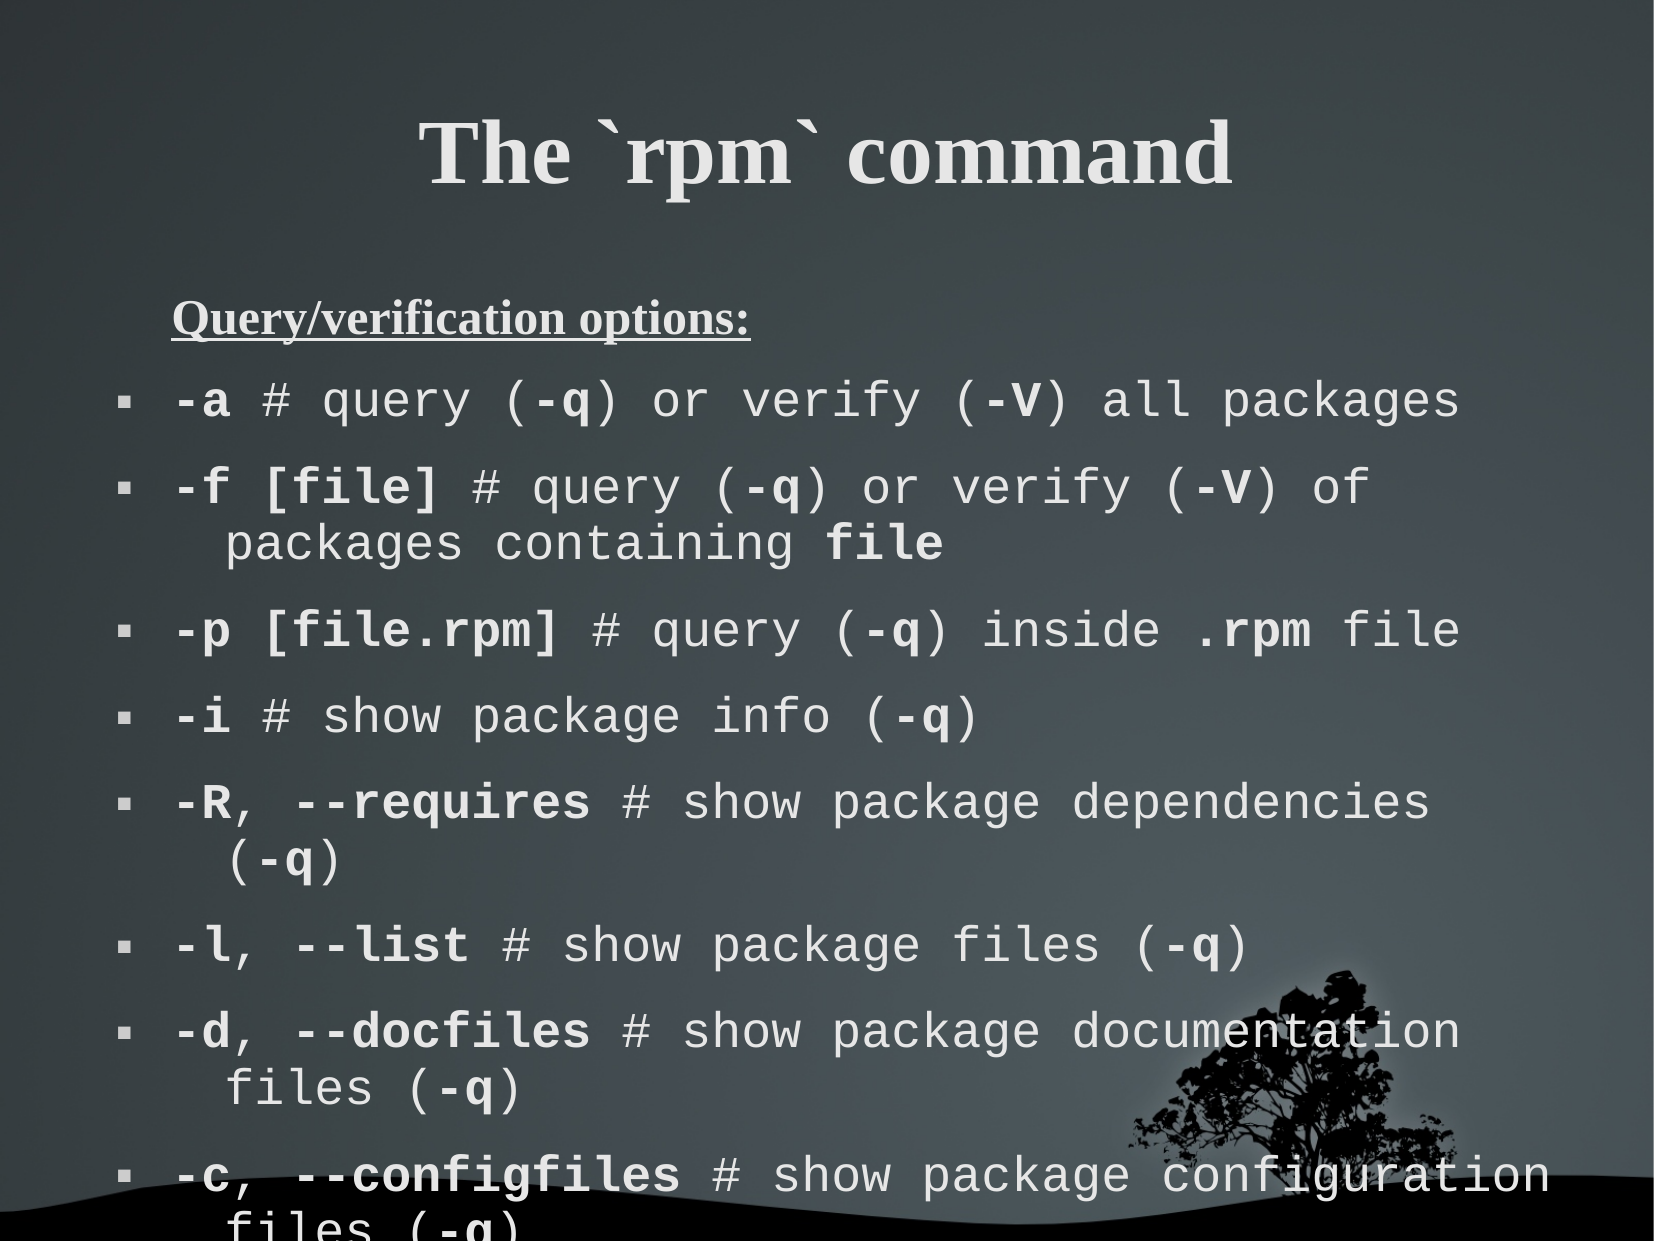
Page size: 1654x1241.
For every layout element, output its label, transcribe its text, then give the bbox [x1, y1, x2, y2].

picture [474, 1225, 484, 1241]
list Query/verification options: -a # query (-q) or verify (-V) all packages -f [file] # query (-q) or verify (-V) of packages containing file -p [file.rpm] # query (-q) inside .rpm file -i # show package info (-q) -R, --requires # show package dependencies (-q) -l, --list # show package files (-q) -d, --docfiles # show package documentation files (-q) -c, --configfiles # show package configuration files (-q) [82, 290, 1571, 1180]
picture [322, 1223, 336, 1231]
picture [0, 0, 1654, 1241]
title The `rpm` command [82, 49, 1571, 257]
